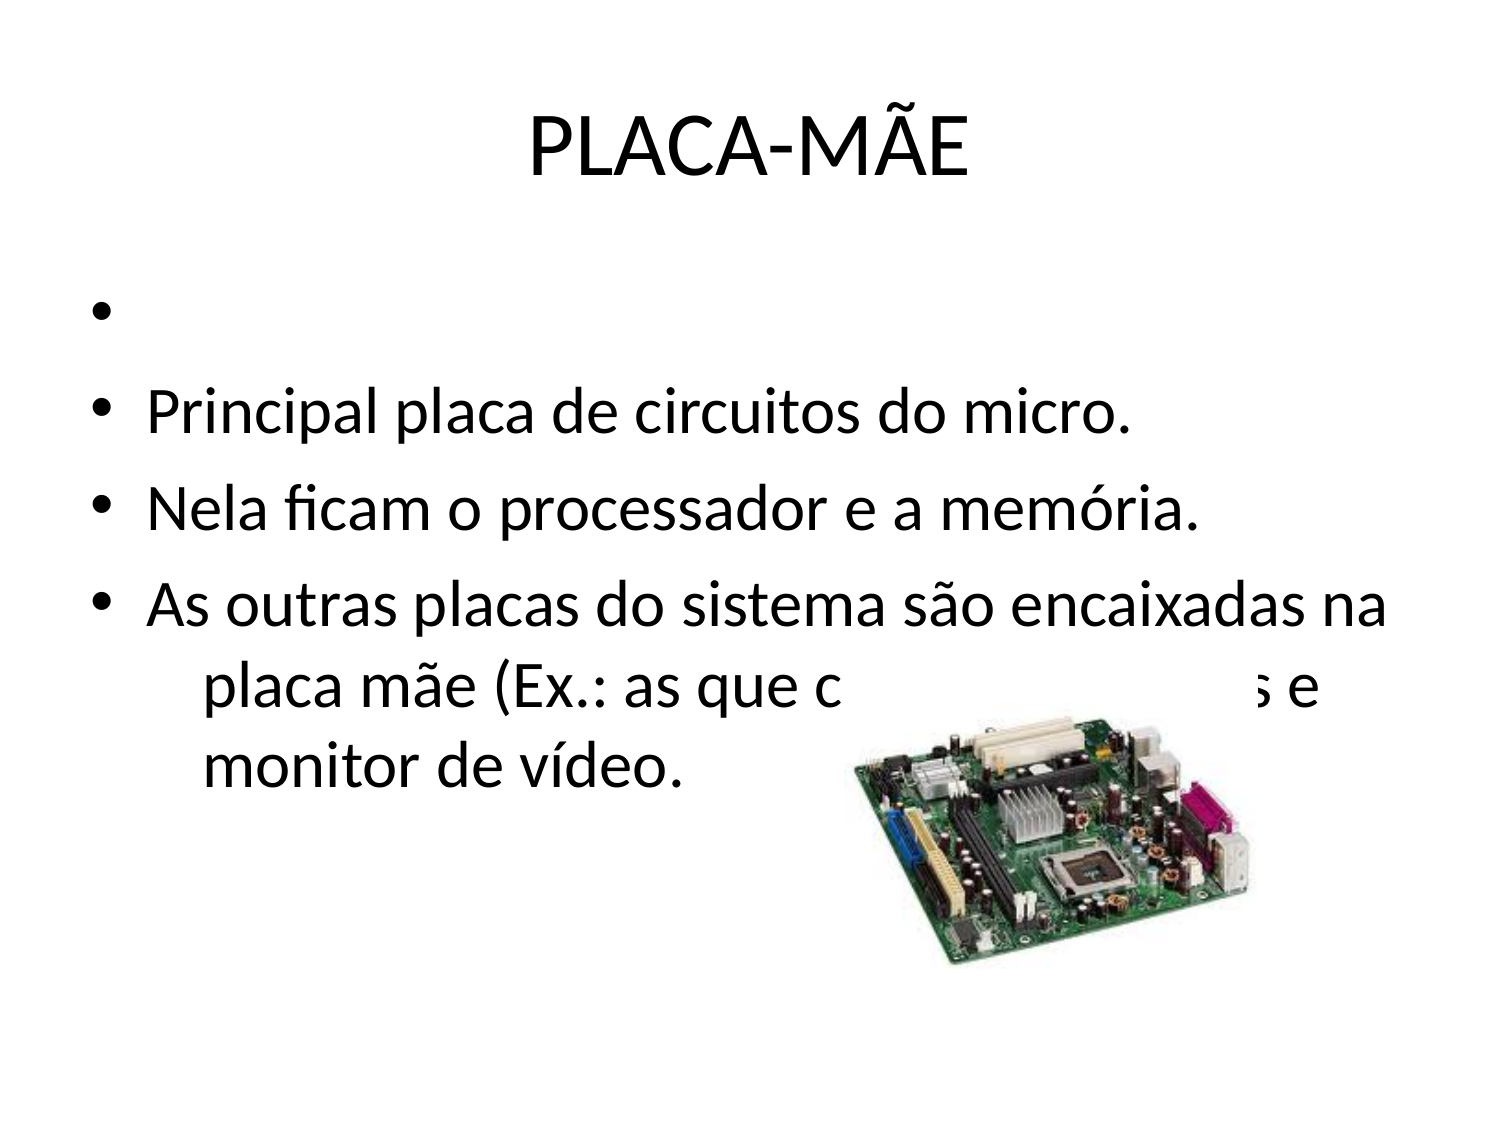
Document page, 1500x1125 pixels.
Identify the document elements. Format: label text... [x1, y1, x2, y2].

picture [844, 645, 1258, 1059]
title PLACA-MÃE [75, 45, 1426, 233]
list Principal placa de circuitos do micro. Nela ficam o processador e a memória. As outras placas do sistema são encaixadas na placa mãe (Ex.: as que controlam discos e monitor de vídeo. [75, 262, 1426, 1005]
